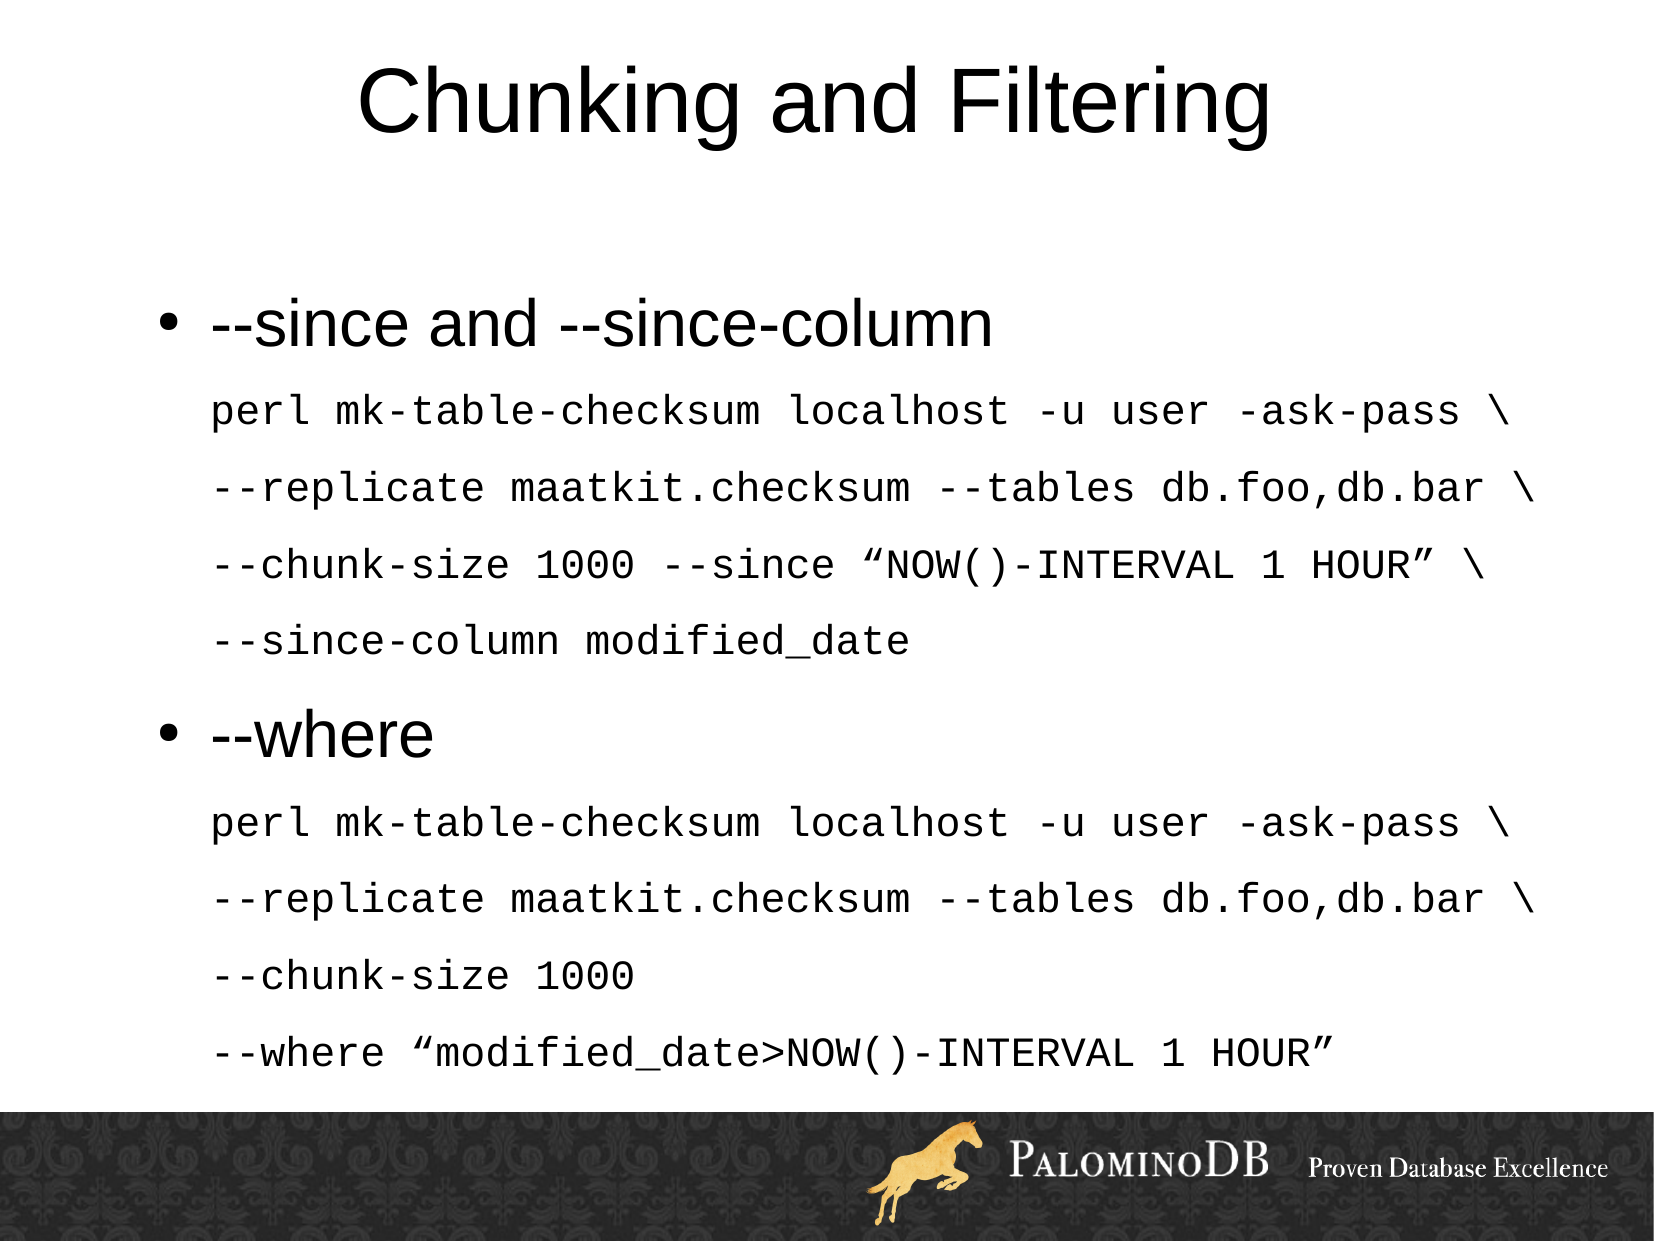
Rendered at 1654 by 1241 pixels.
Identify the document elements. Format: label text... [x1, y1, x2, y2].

list --since and --since-column perl mk-table-checksum localhost -u user -ask-pass \ --replicate maatkit.checksum --tables db.foo,db.bar \ --chunk-size 1000 --since “NOW()-INTERVAL 1 HOUR” \ --since-column modified_date --where perl mk-table-checksum localhost -u user -ask-pass \ --replicate maatkit.checksum --tables db.foo,db.bar \ --chunk-size 1000 --where “modified_date>NOW()-INTERVAL 1 HOUR” [121, 285, 1576, 1190]
title Chunking and Filtering [80, 32, 1551, 171]
picture [0, 1112, 1654, 1241]
